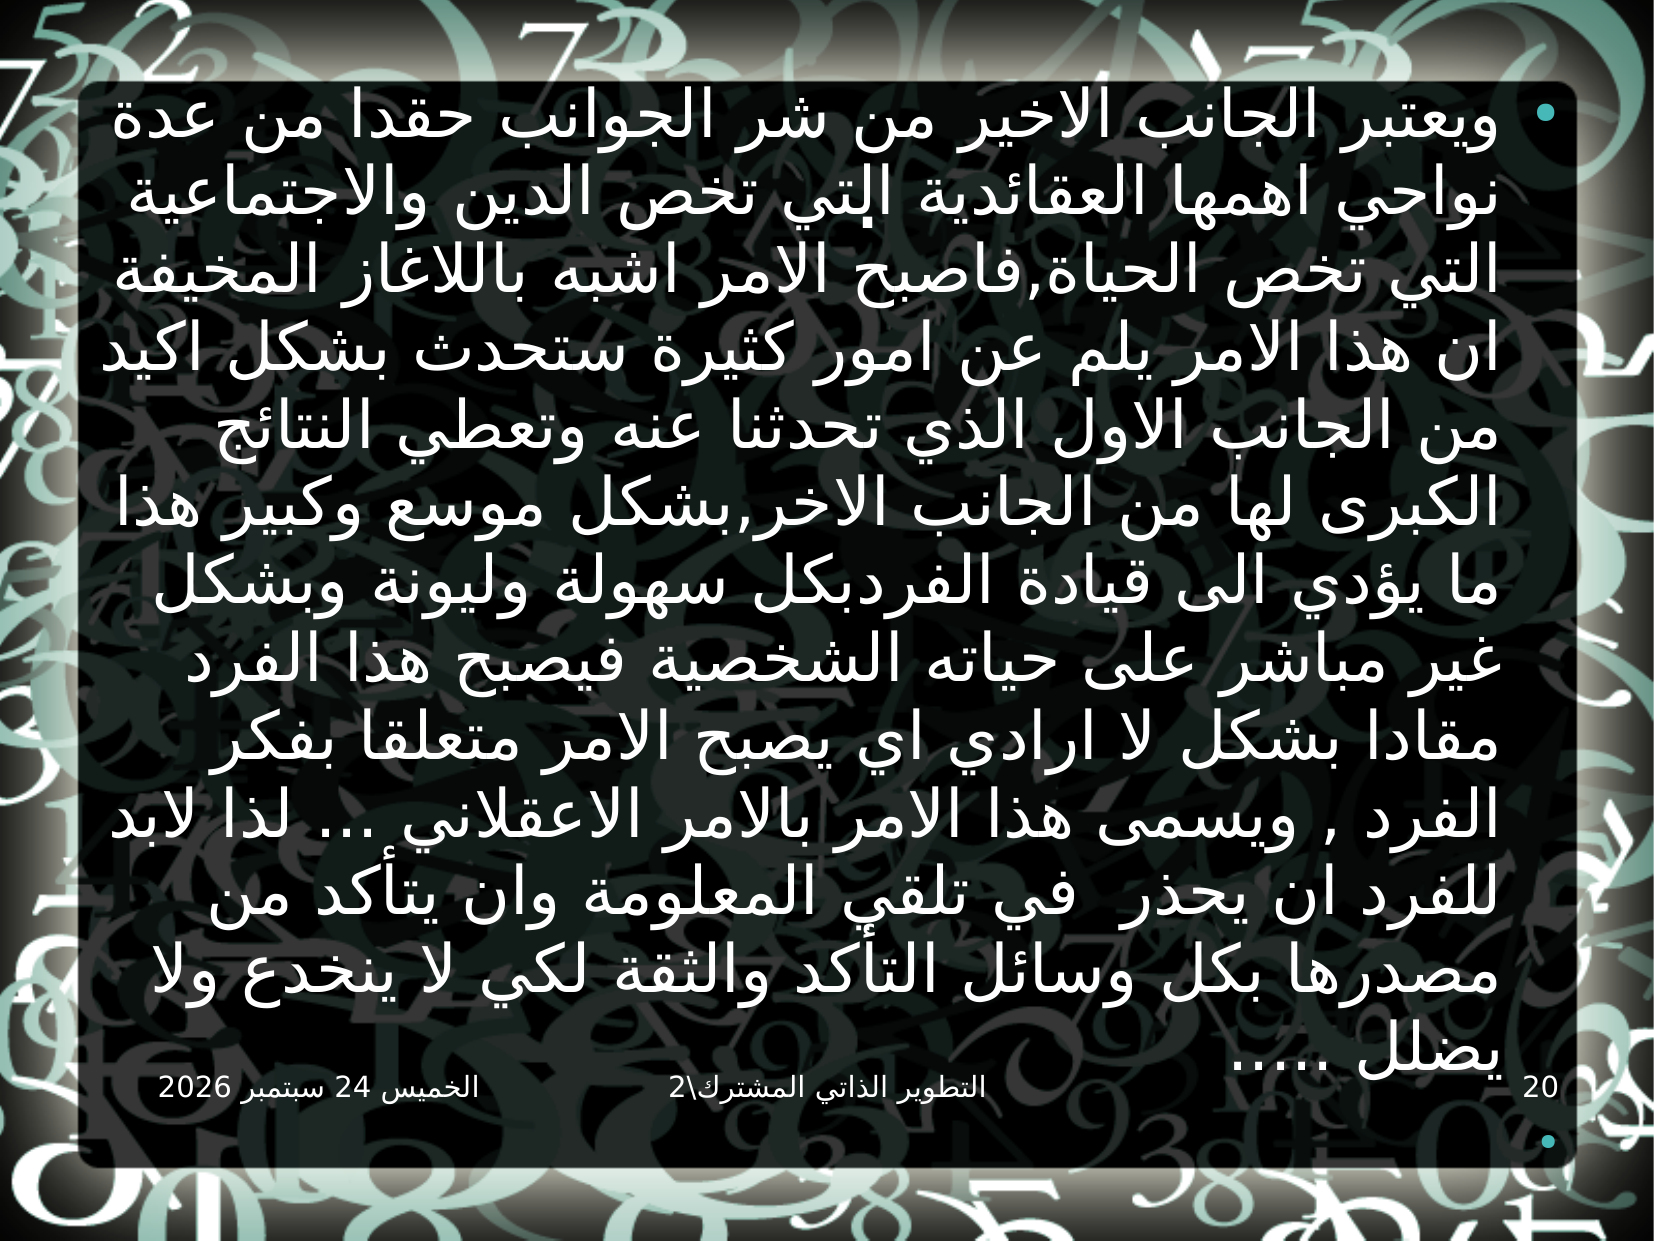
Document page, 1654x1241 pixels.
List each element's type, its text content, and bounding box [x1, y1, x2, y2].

title . [1576, 92, 1613, 301]
picture [0, 0, 1654, 1241]
list ويعتبر الجانب الاخير من شر الجوانب حقدا من عدة نواحي اهمها العقائدية التي تخص الدين والاجتماعية التي تخص الحياة,فاصبح الامر اشبه باللاغاز المخيفة ان هذا الامر يلم عن امور كثيرة ستحدث بشكل اكيد من الجانب الاول الذي تحدثنا عنه وتعطي النتائج الكبرى لها من الجانب الاخر,بشكل موسع وكبير هذا ما يؤدي الى قيادة الفردبكل سهولة وليونة وبشكل غير مباشر على حياته الشخصية فيصبح هذا الفرد مقادا بشكل لا ارادي اي يصبح الامر متعلقا بفكر الفرد , ويسمى هذا الامر بالامر الاعقلاني ... لذا لابد للفرد ان يحذر في تلقي المعلومة وان يتأكد من مصدرها بكل وسائل التأكد والثقة لكي لا ينخدع ولا يضلل ..... [75, 75, 1576, 1151]
